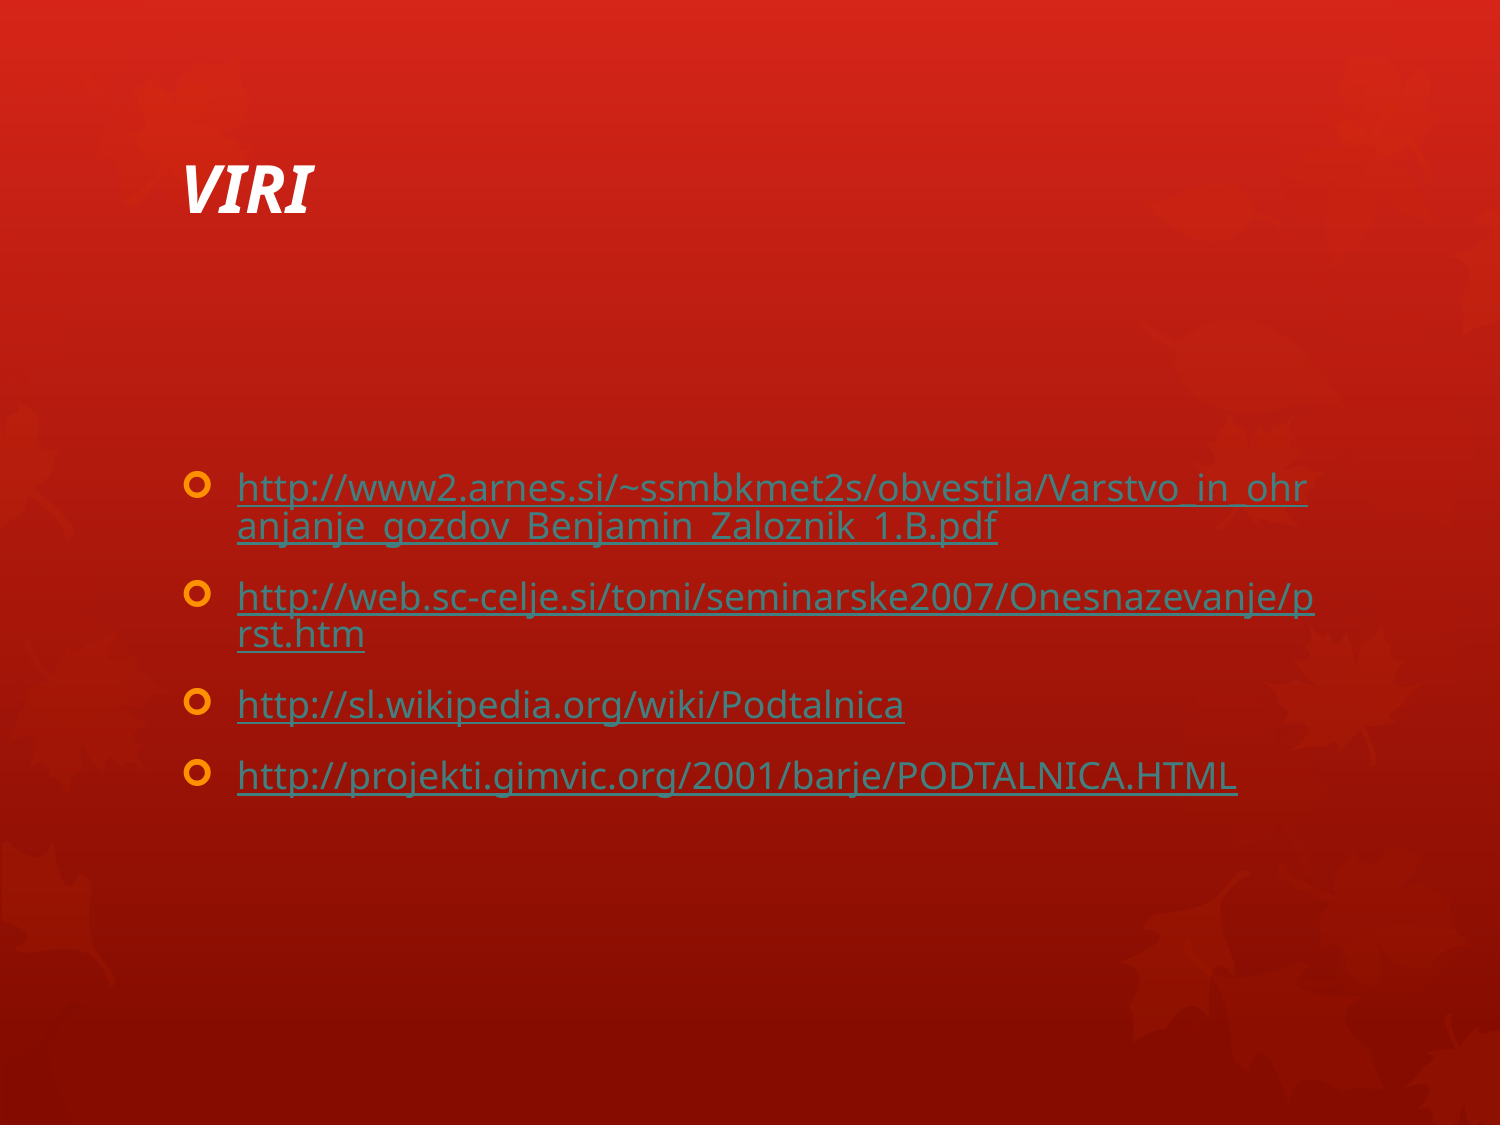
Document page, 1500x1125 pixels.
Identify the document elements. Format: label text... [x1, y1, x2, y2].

title VIRI [165, 110, 1335, 263]
list http://www2.arnes.si/~ssmbkmet2s/obvestila/Varstvo_in_ohranjanje_gozdov_Benjamin_Zaloznik_1.B.pdf http://web.sc-celje.si/tomi/seminarske2007/Onesnazevanje/prst.htm http://sl.wikipedia.org/wiki/Podtalnica http://projekti.gimvic.org/2001/barje/PODTALNICA.HTML [165, 296, 1335, 962]
